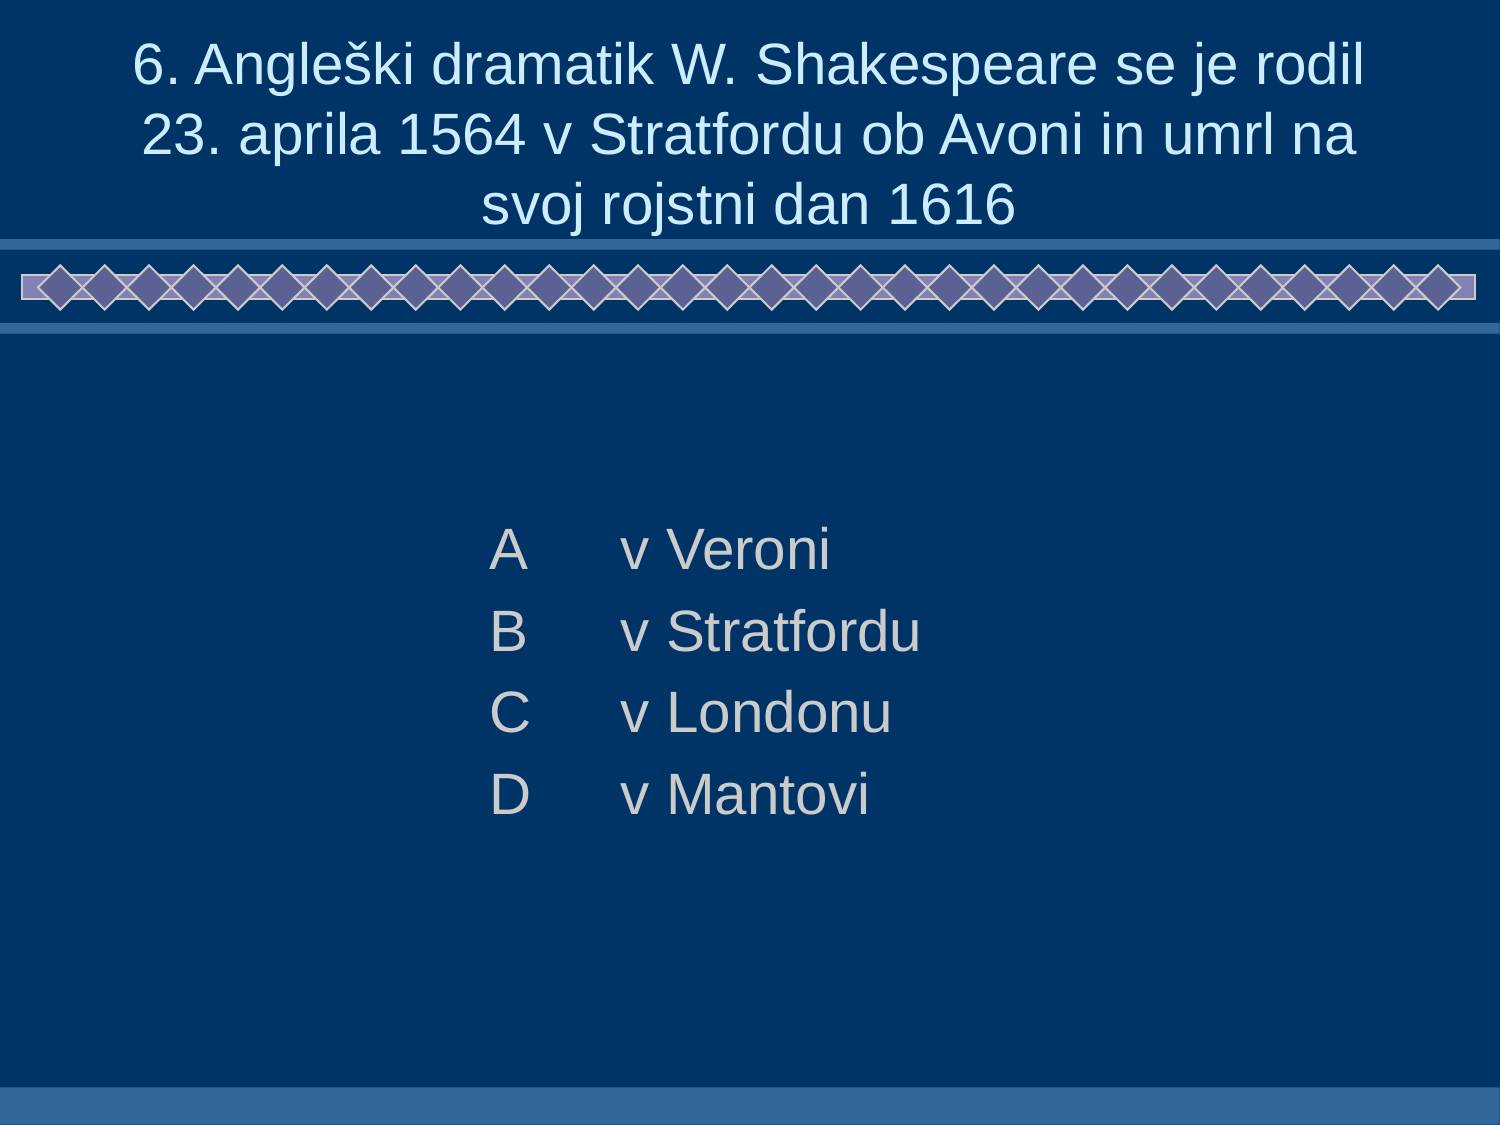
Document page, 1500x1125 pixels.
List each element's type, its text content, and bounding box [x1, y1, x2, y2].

title 6. Angleški dramatik W. Shakespeare se je rodil 23. aprila 1564 v Stratfordu ob Avoni in umrl na svoj rojstni dan 1616 [112, 37, 1388, 225]
list A v Veroni B v Stratfordu C v Londonu D v Mantovi [125, 412, 1400, 925]
